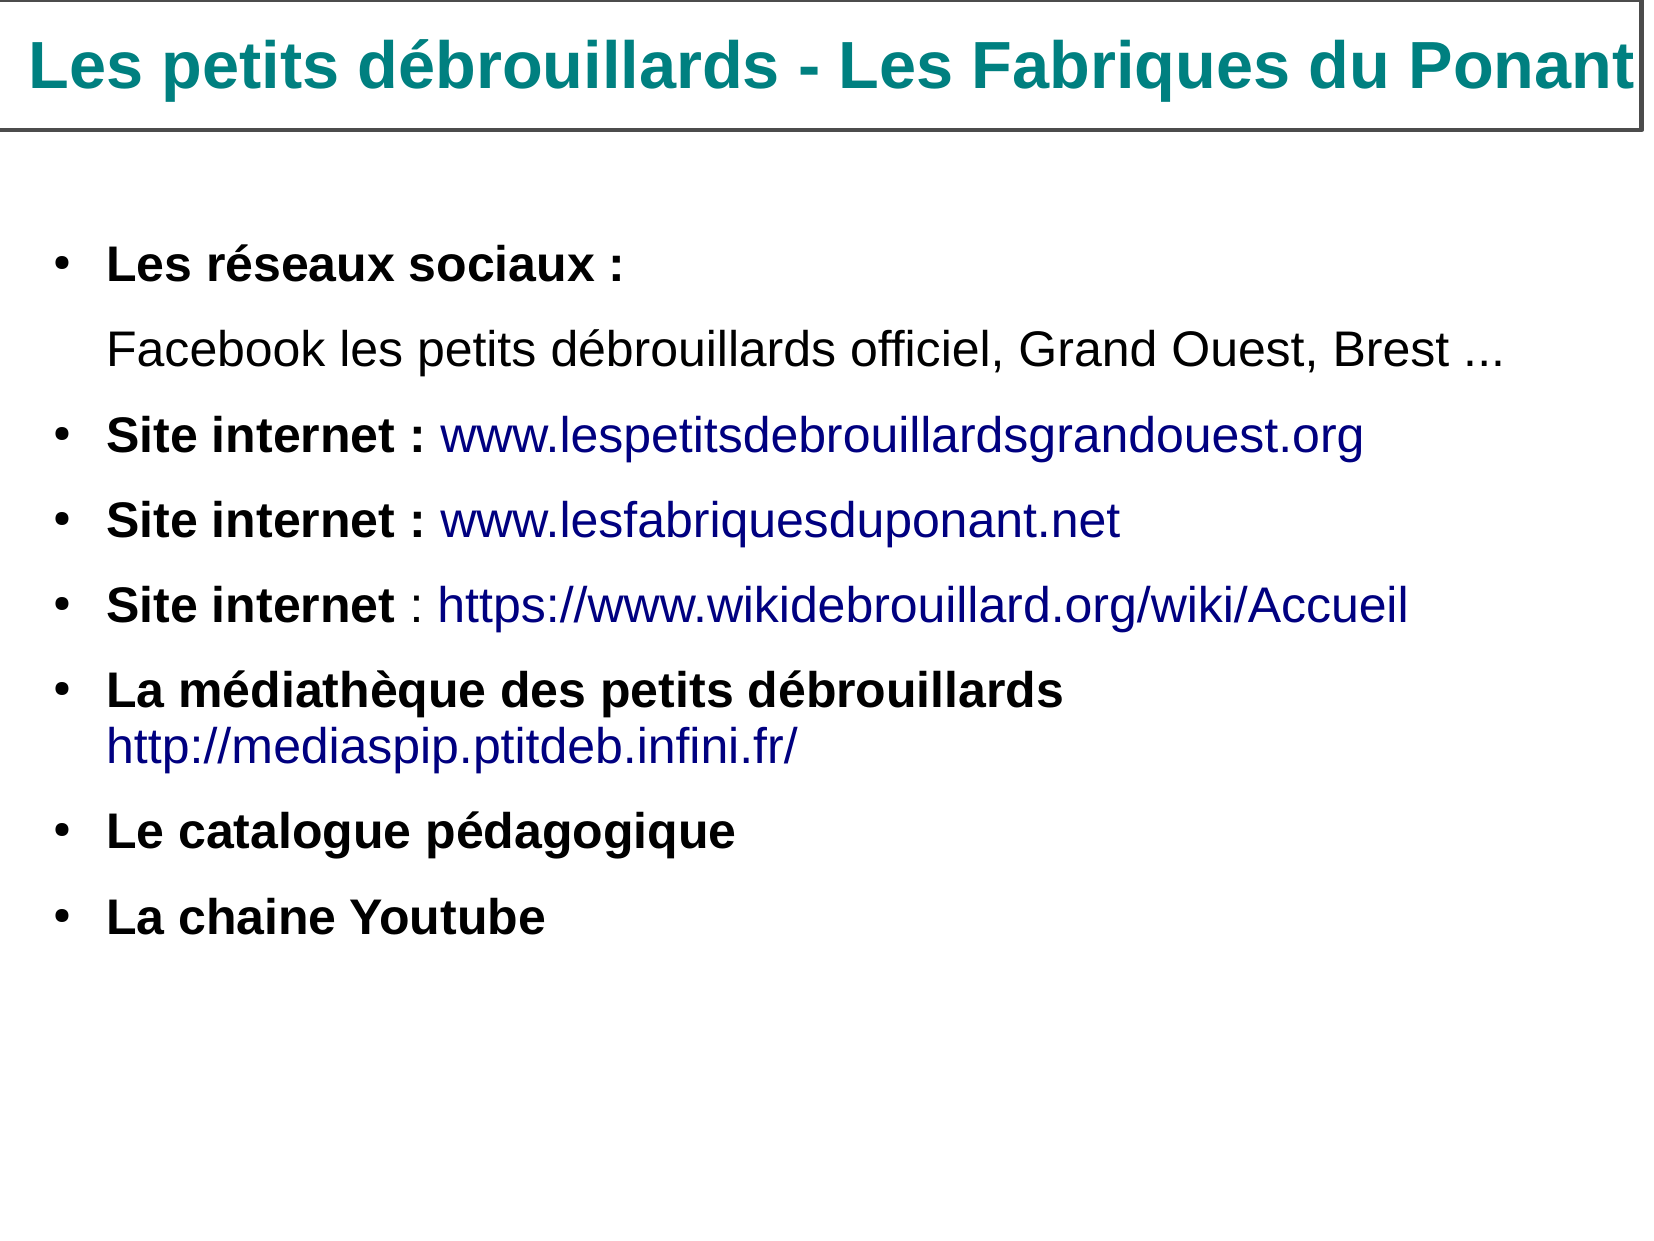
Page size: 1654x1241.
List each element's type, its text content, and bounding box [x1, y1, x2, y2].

text_box Les petits débrouillards - Les Fabriques du Ponant [0, 0, 1642, 130]
list Les réseaux sociaux : Facebook les petits débrouillards officiel, Grand Ouest, Brest ... Site internet : www.lespetitsdebrouillardsgrandouest.org Site internet : www.lesfabriquesduponant.net Site internet : https://www.wikidebrouillard.org/wiki/Accueil La médiathèque des petits débrouillardshttp://mediaspip.ptitdeb.infini.fr/ Le catalogue pédagogique La chaine Youtube [35, 236, 1607, 1111]
